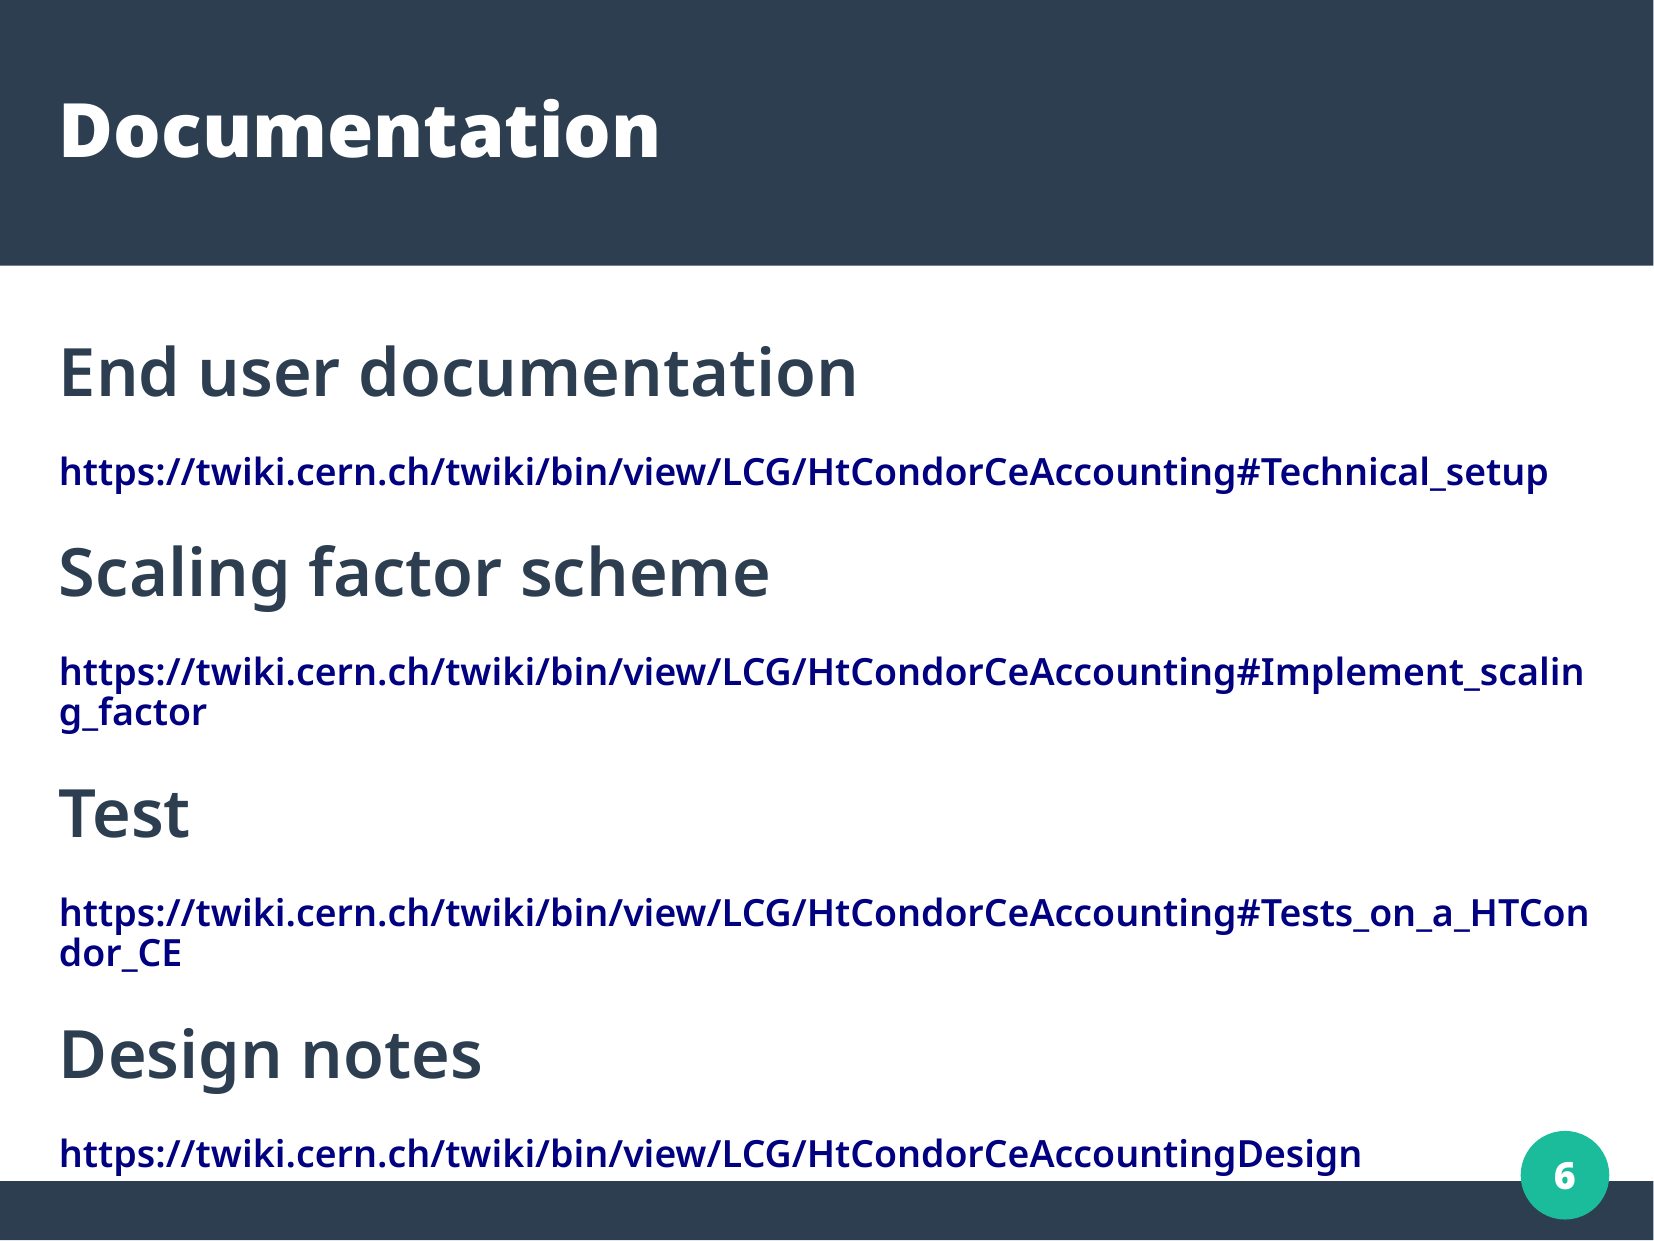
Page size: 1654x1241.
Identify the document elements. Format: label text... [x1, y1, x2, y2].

title Documentation [59, 49, 1595, 207]
list End user documentation https://twiki.cern.ch/twiki/bin/view/LCG/HtCondorCeAccounting#Technical_setup Scaling factor scheme https://twiki.cern.ch/twiki/bin/view/LCG/HtCondorCeAccounting#Implement_scaling_factor Test https://twiki.cern.ch/twiki/bin/view/LCG/HtCondorCeAccounting#Tests_on_a_HTCondor_CE Design notes https://twiki.cern.ch/twiki/bin/view/LCG/HtCondorCeAccountingDesign [59, 324, 1595, 1152]
